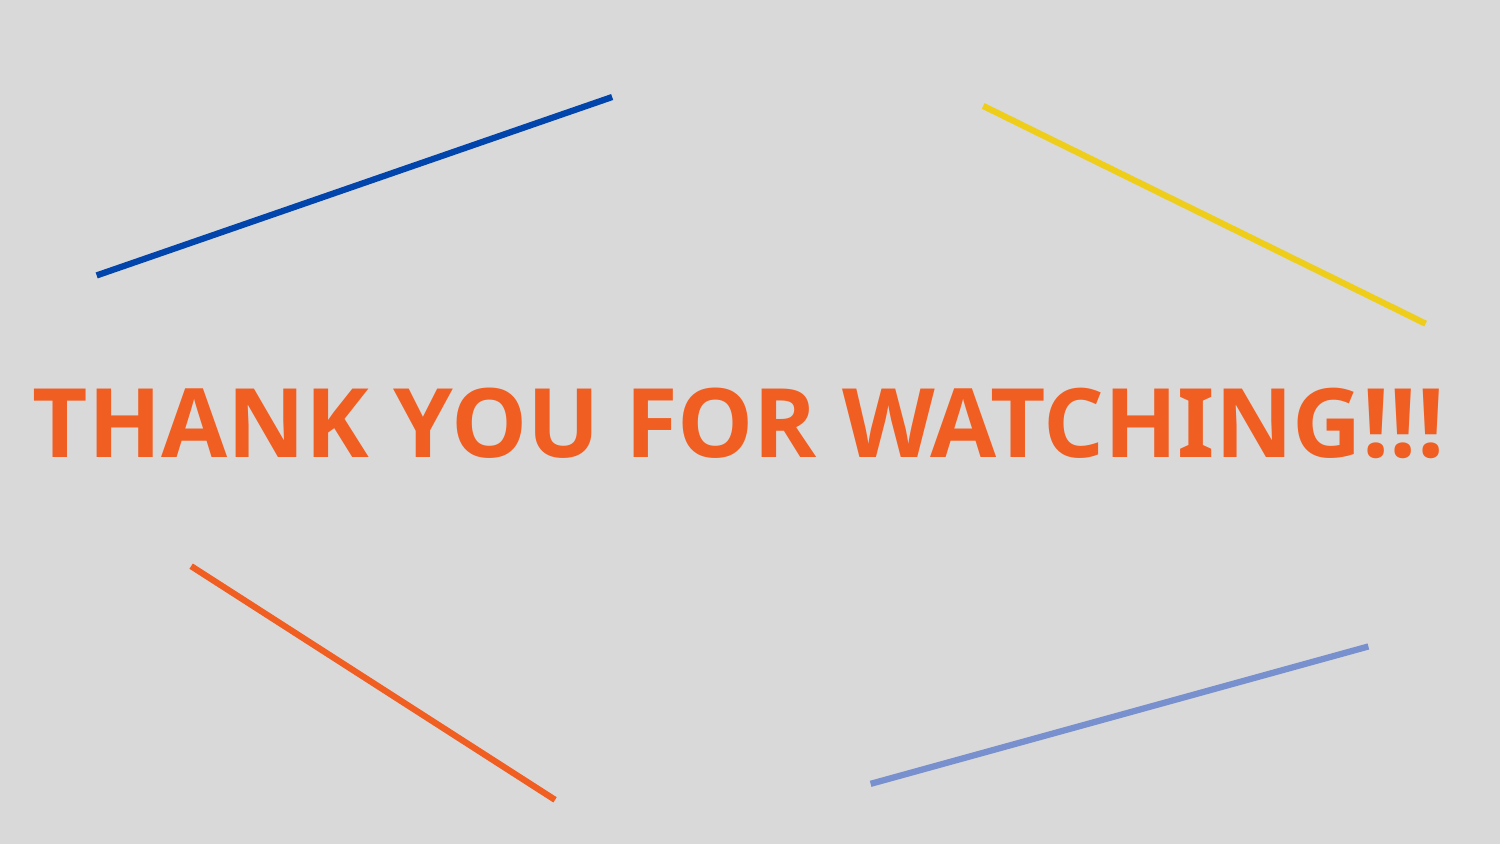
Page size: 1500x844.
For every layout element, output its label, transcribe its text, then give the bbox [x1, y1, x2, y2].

text_box THANK YOU FOR WATCHING!!! [17, 346, 1483, 554]
